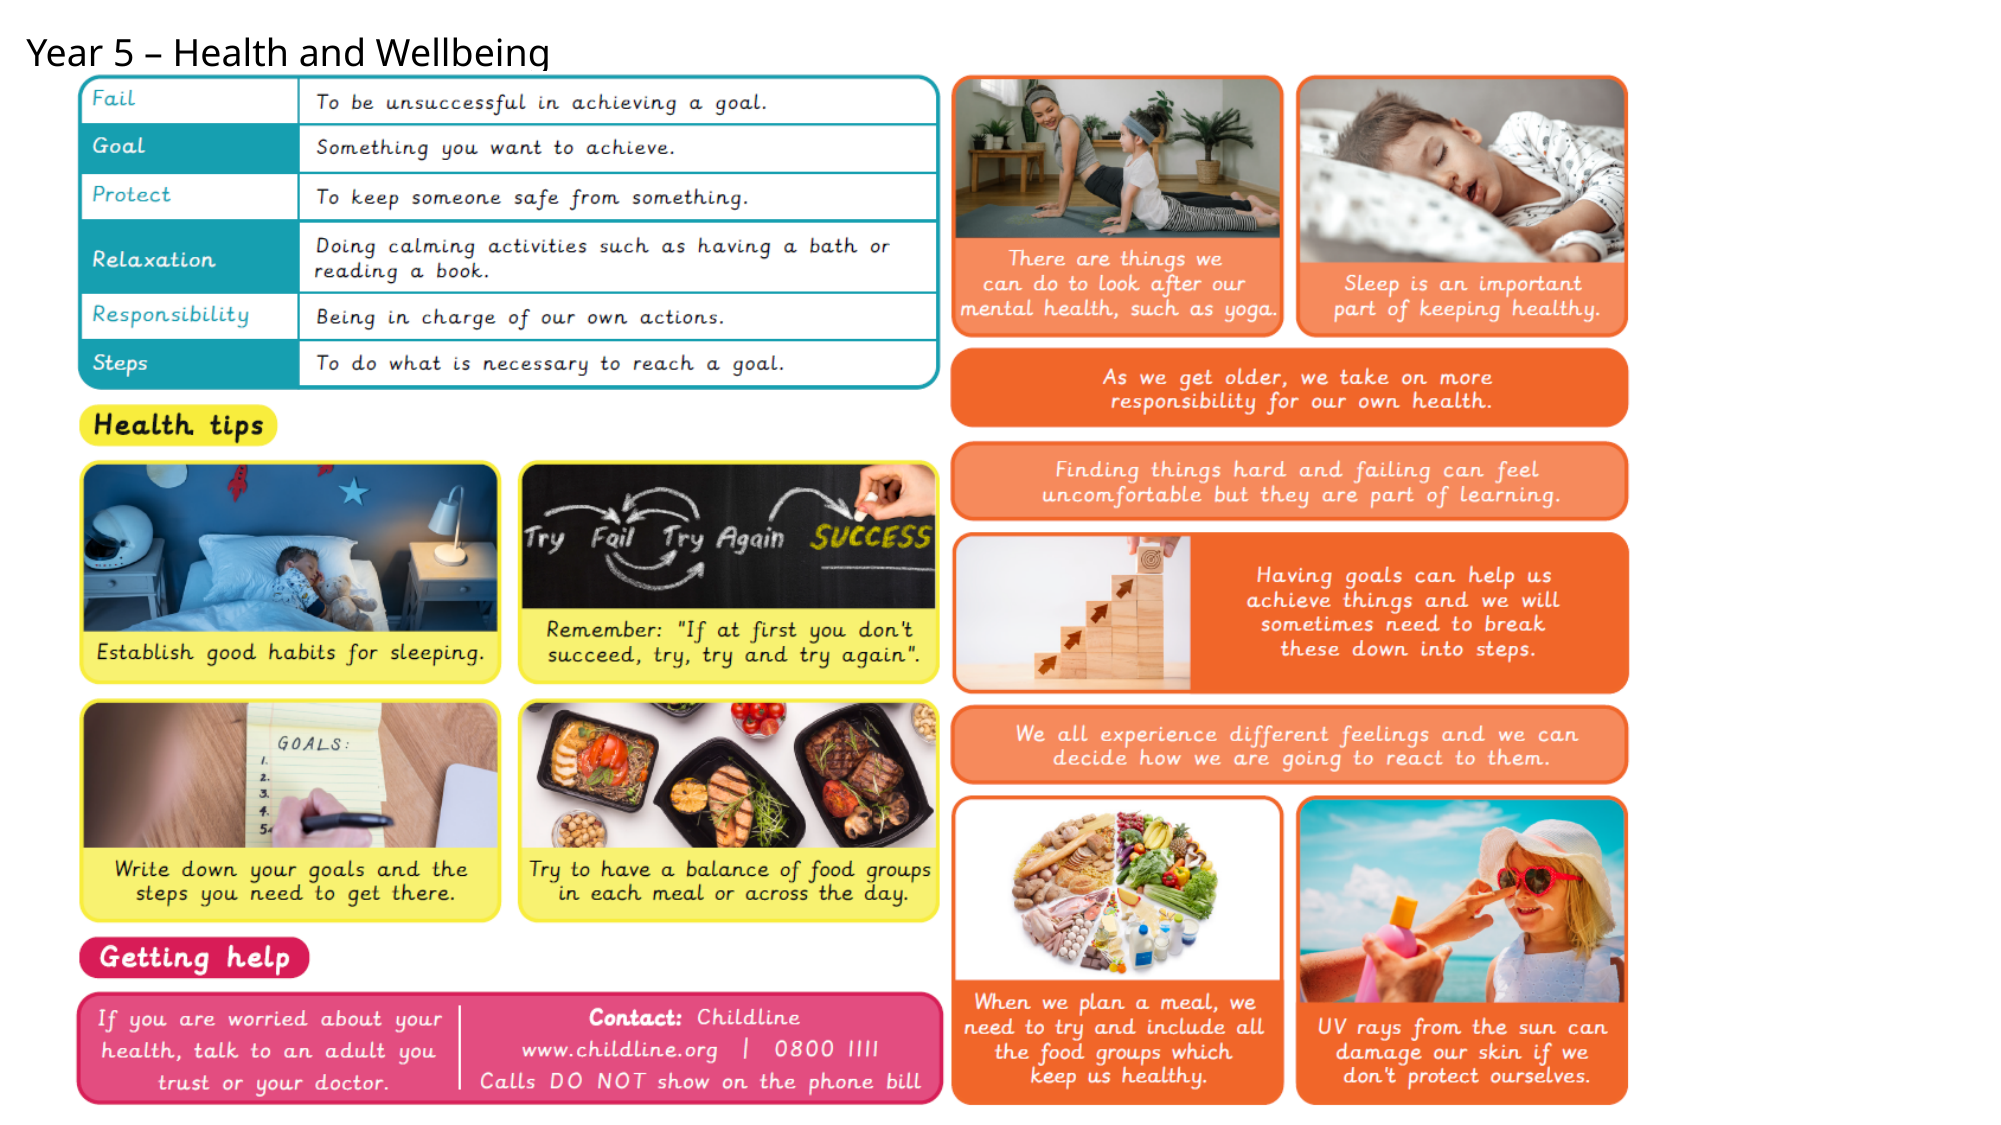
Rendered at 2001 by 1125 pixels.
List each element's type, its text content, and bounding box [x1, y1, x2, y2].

picture [70, 71, 1640, 1111]
title Year 5 – Health and Wellbeing [11, 14, 689, 94]
